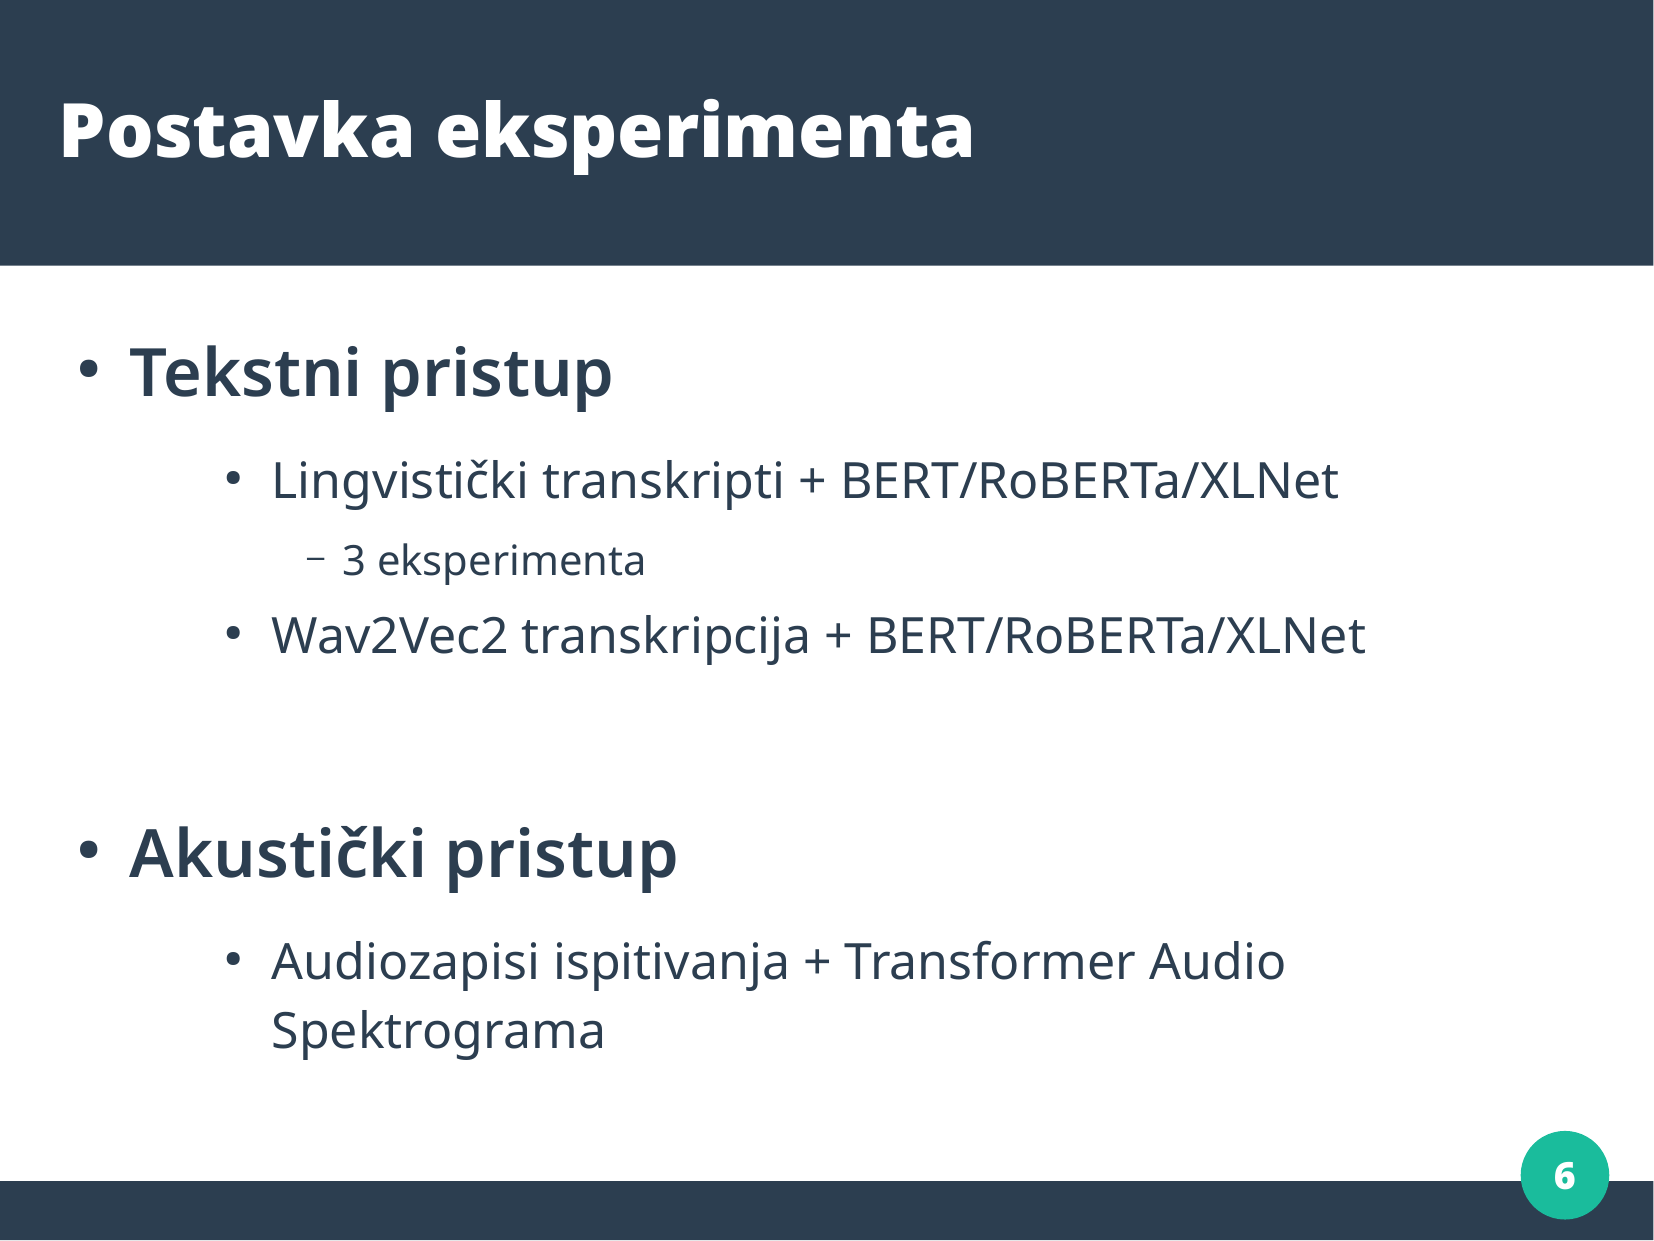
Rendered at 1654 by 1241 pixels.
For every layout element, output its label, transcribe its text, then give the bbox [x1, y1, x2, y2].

list Tekstni pristup Lingvistički transkripti + BERT/RoBERTa/XLNet 3 eksperimenta Wav2Vec2 transkripcija + BERT/RoBERTa/XLNet Akustički pristup Audiozapisi ispitivanja + Transformer Audio Spektrograma [59, 324, 1595, 1152]
title Postavka eksperimenta [59, 49, 1595, 207]
